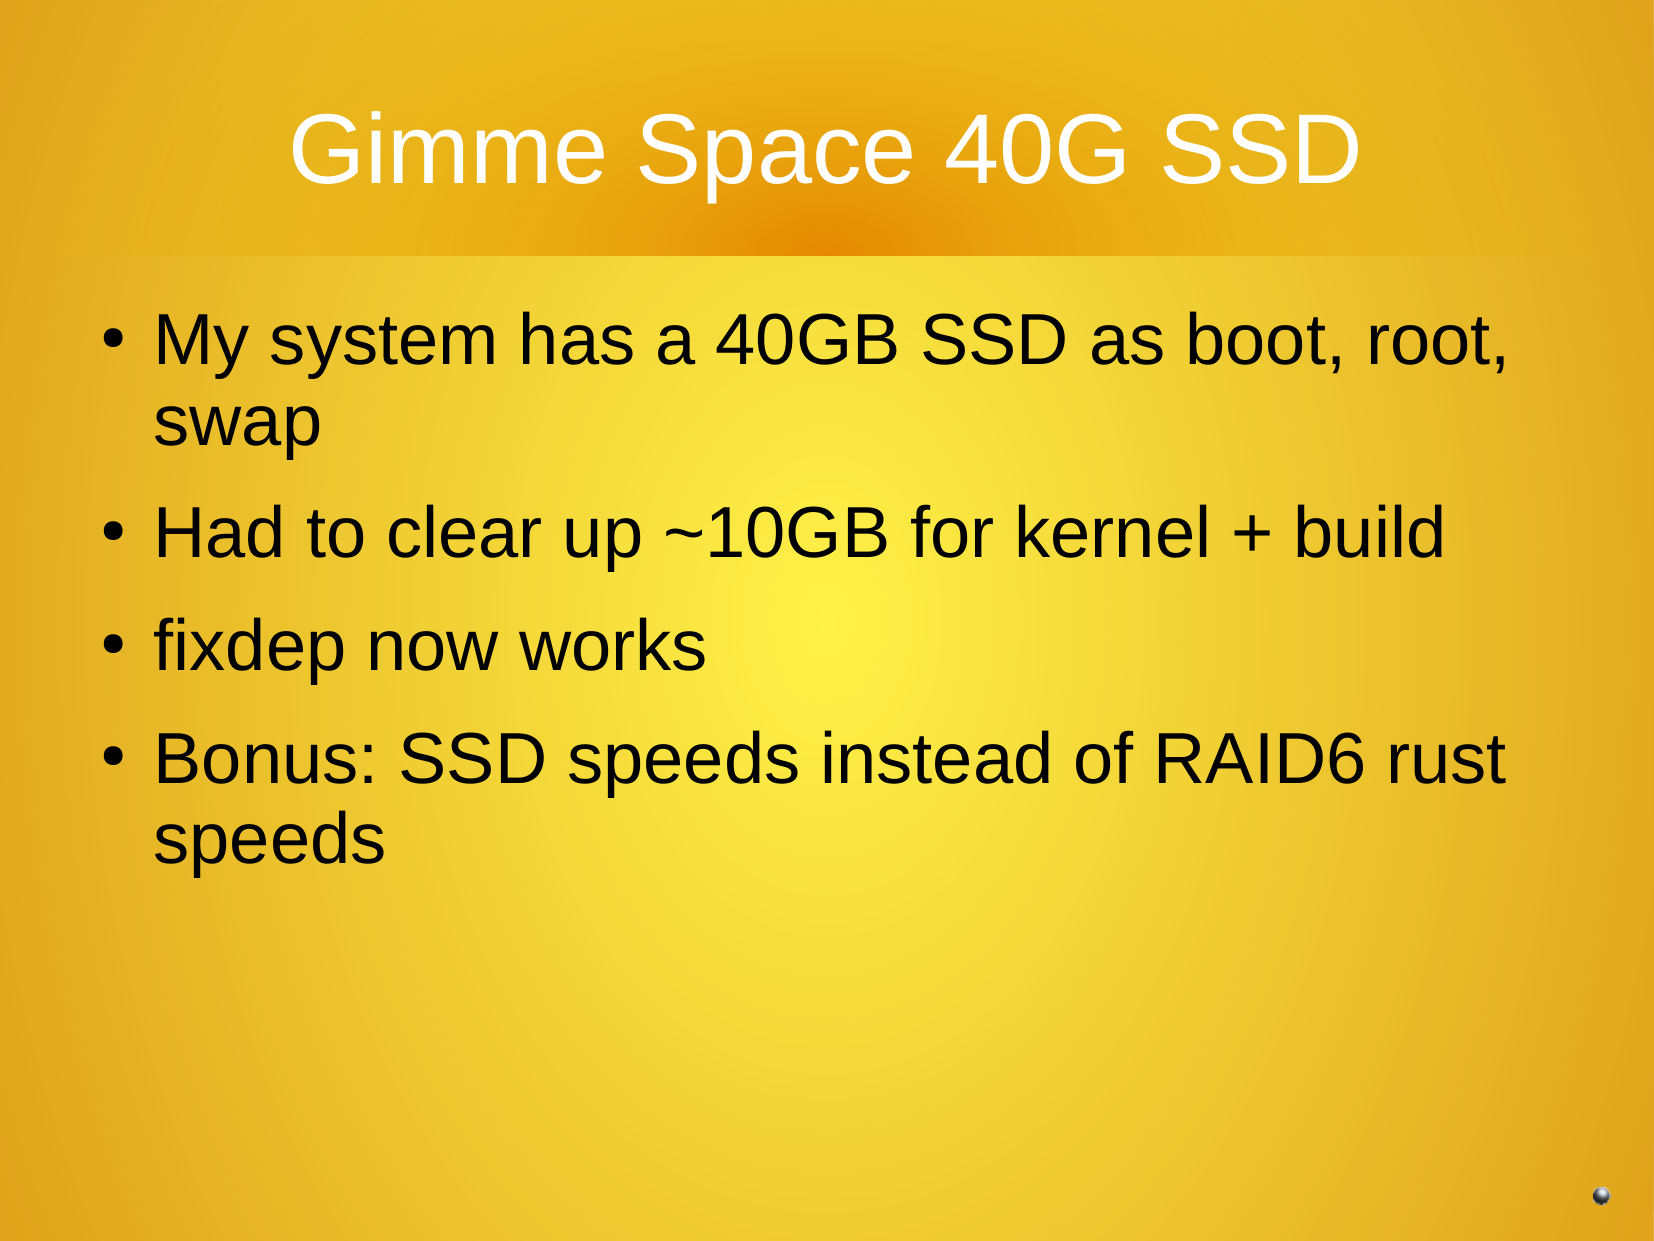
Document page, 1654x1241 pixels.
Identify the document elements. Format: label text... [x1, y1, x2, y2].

picture [1593, 1187, 1611, 1205]
title Gimme Space 40G SSD [82, 47, 1571, 252]
list My system has a 40GB SSD as boot, root, swap Had to clear up ~10GB for kernel + build fixdep now works Bonus: SSD speeds instead of RAID6 rust speeds [82, 299, 1571, 1019]
